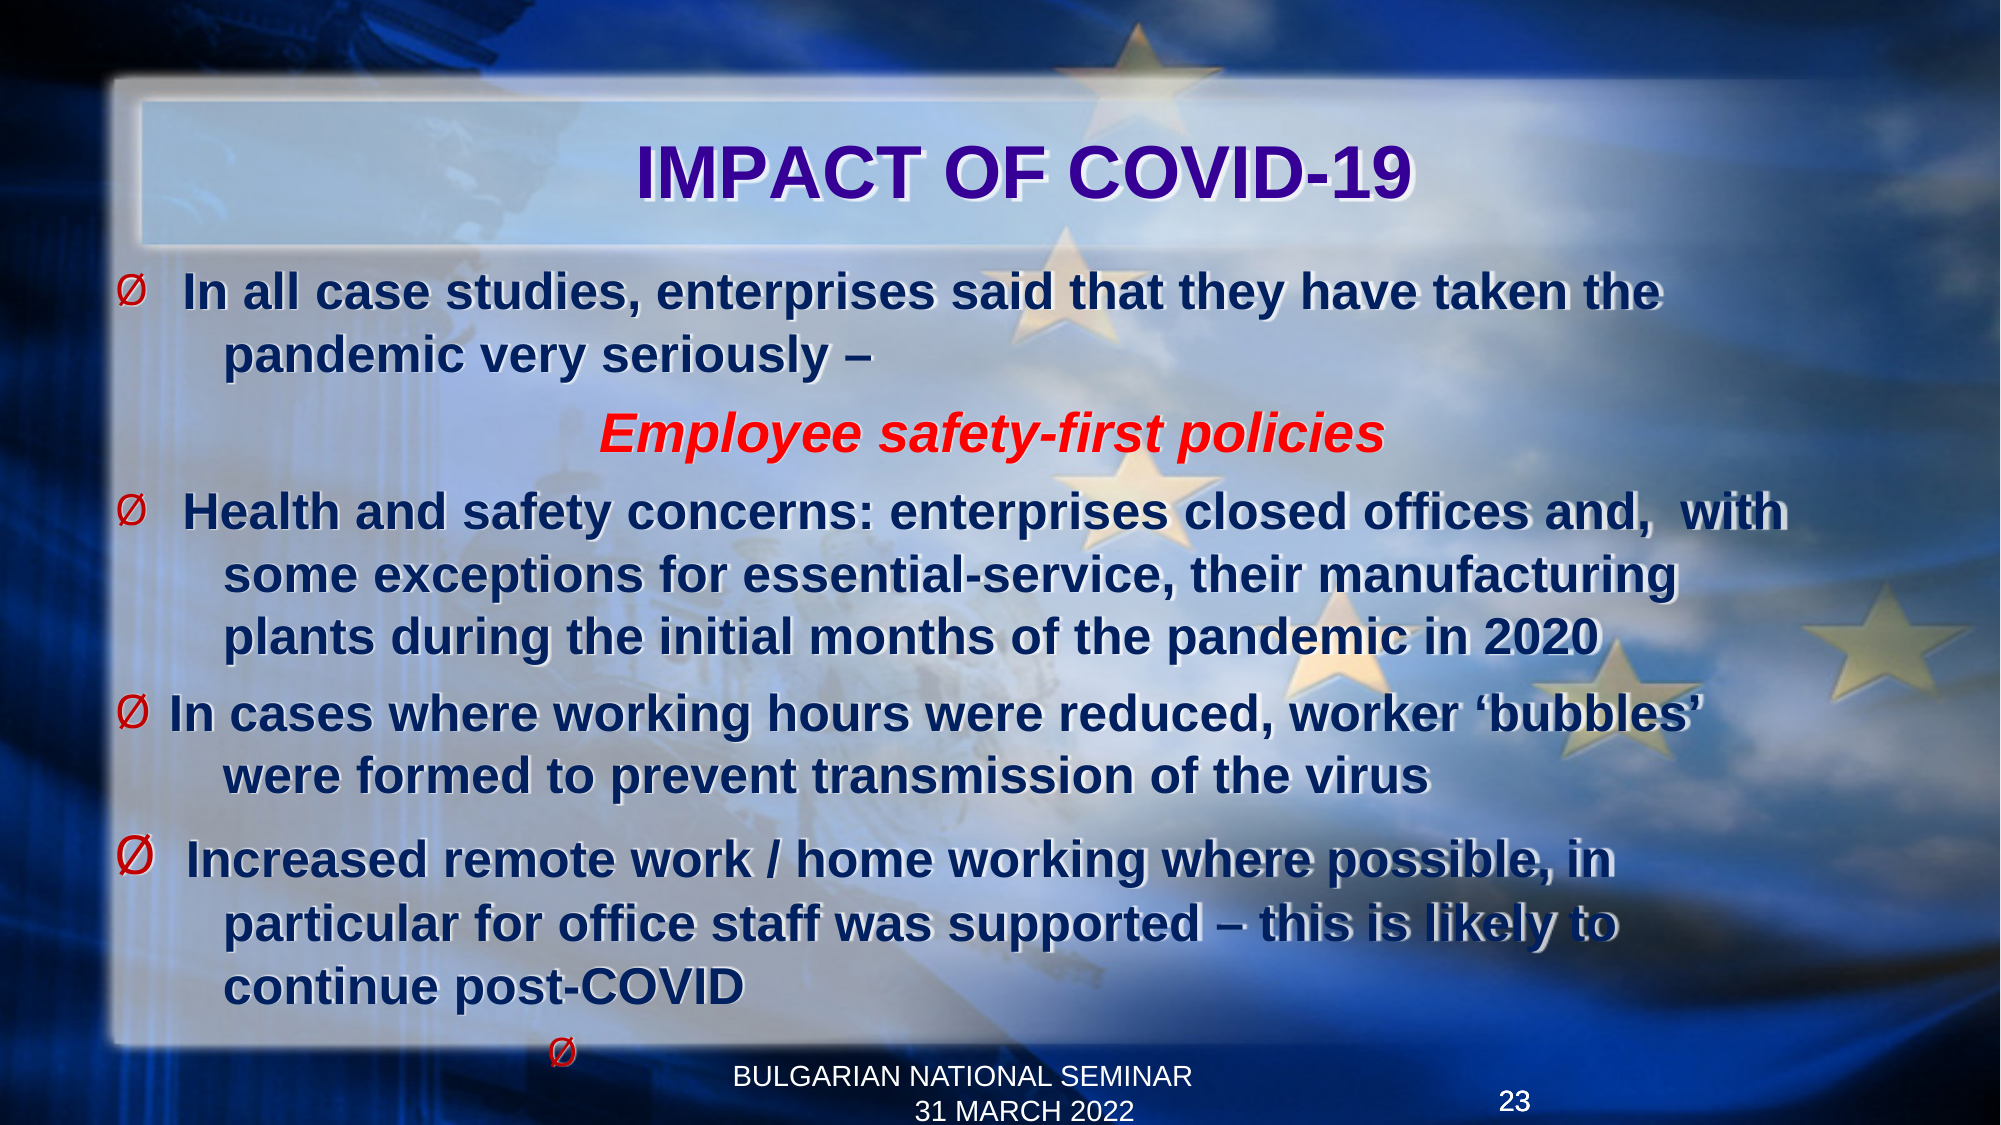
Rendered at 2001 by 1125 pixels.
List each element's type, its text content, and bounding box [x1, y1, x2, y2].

text_box [1483, 1050, 1901, 1125]
text_box BULGARIAN NATIONAL SEMINAR 31 MARCH 2022 [708, 1050, 1342, 1125]
title IMPACT OF COVID-19 [150, 87, 1900, 251]
list In all case studies, enterprises said that they have taken the pandemic very seriously – Employee safety-first policies Health and safety concerns: enterprises closed offices and, with some exceptions for essential-service, their manufacturing plants during the initial months of the pandemic in 2020 In cases where working hours were reduced, worker ‘bubbles’ were formed to prevent transmission of the virus Increased remote work / home working where possible, in particular for office staff was supported – this is likely to continue post-COVID [99, 249, 1850, 1038]
